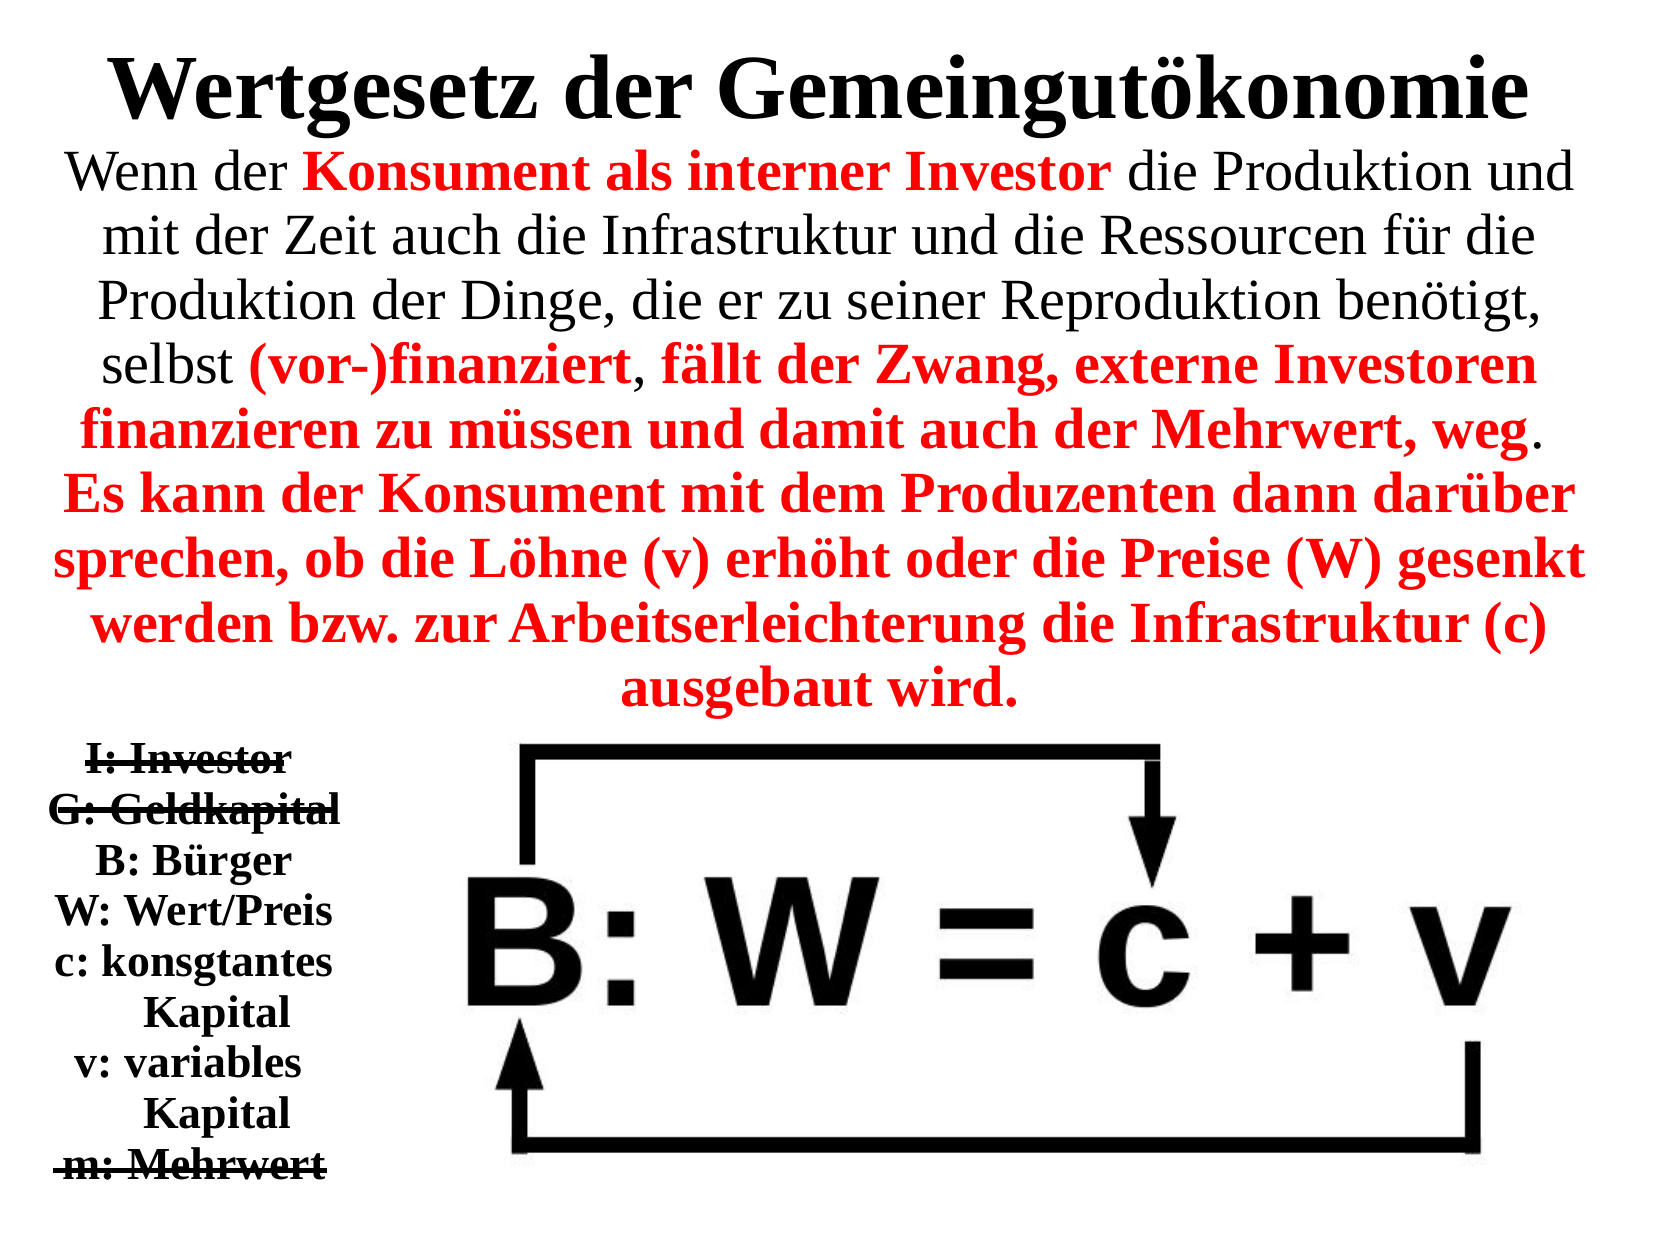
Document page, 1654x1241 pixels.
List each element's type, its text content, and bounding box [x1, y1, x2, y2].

picture [398, 730, 1559, 1200]
text_box Wertgesetz der Gemeingutökonomie Wenn der Konsument als interner Investor die Produktion und mit der Zeit auch die Infrastruktur und die Ressourcen für die Produktion der Dinge, die er zu seiner Reproduktion benötigt, selbst (vor-)finanziert, fällt der Zwang, externe Investoren finanzieren zu müssen und damit auch der Mehrwert, weg. Es kann der Konsument mit dem Produzenten dann darüber sprechen, ob die Löhne (v) erhöht oder die Preise (W) gesenkt werden bzw. zur Arbeitserleichterung die Infrastruktur (c) ausgebaut wird. [38, 29, 1616, 730]
text_box I: Investor G: Geldkapital B: Bürger W: Wert/Preis c: konsgtantes Kapital v: variables Kapital m: Mehrwert [32, 725, 386, 1202]
